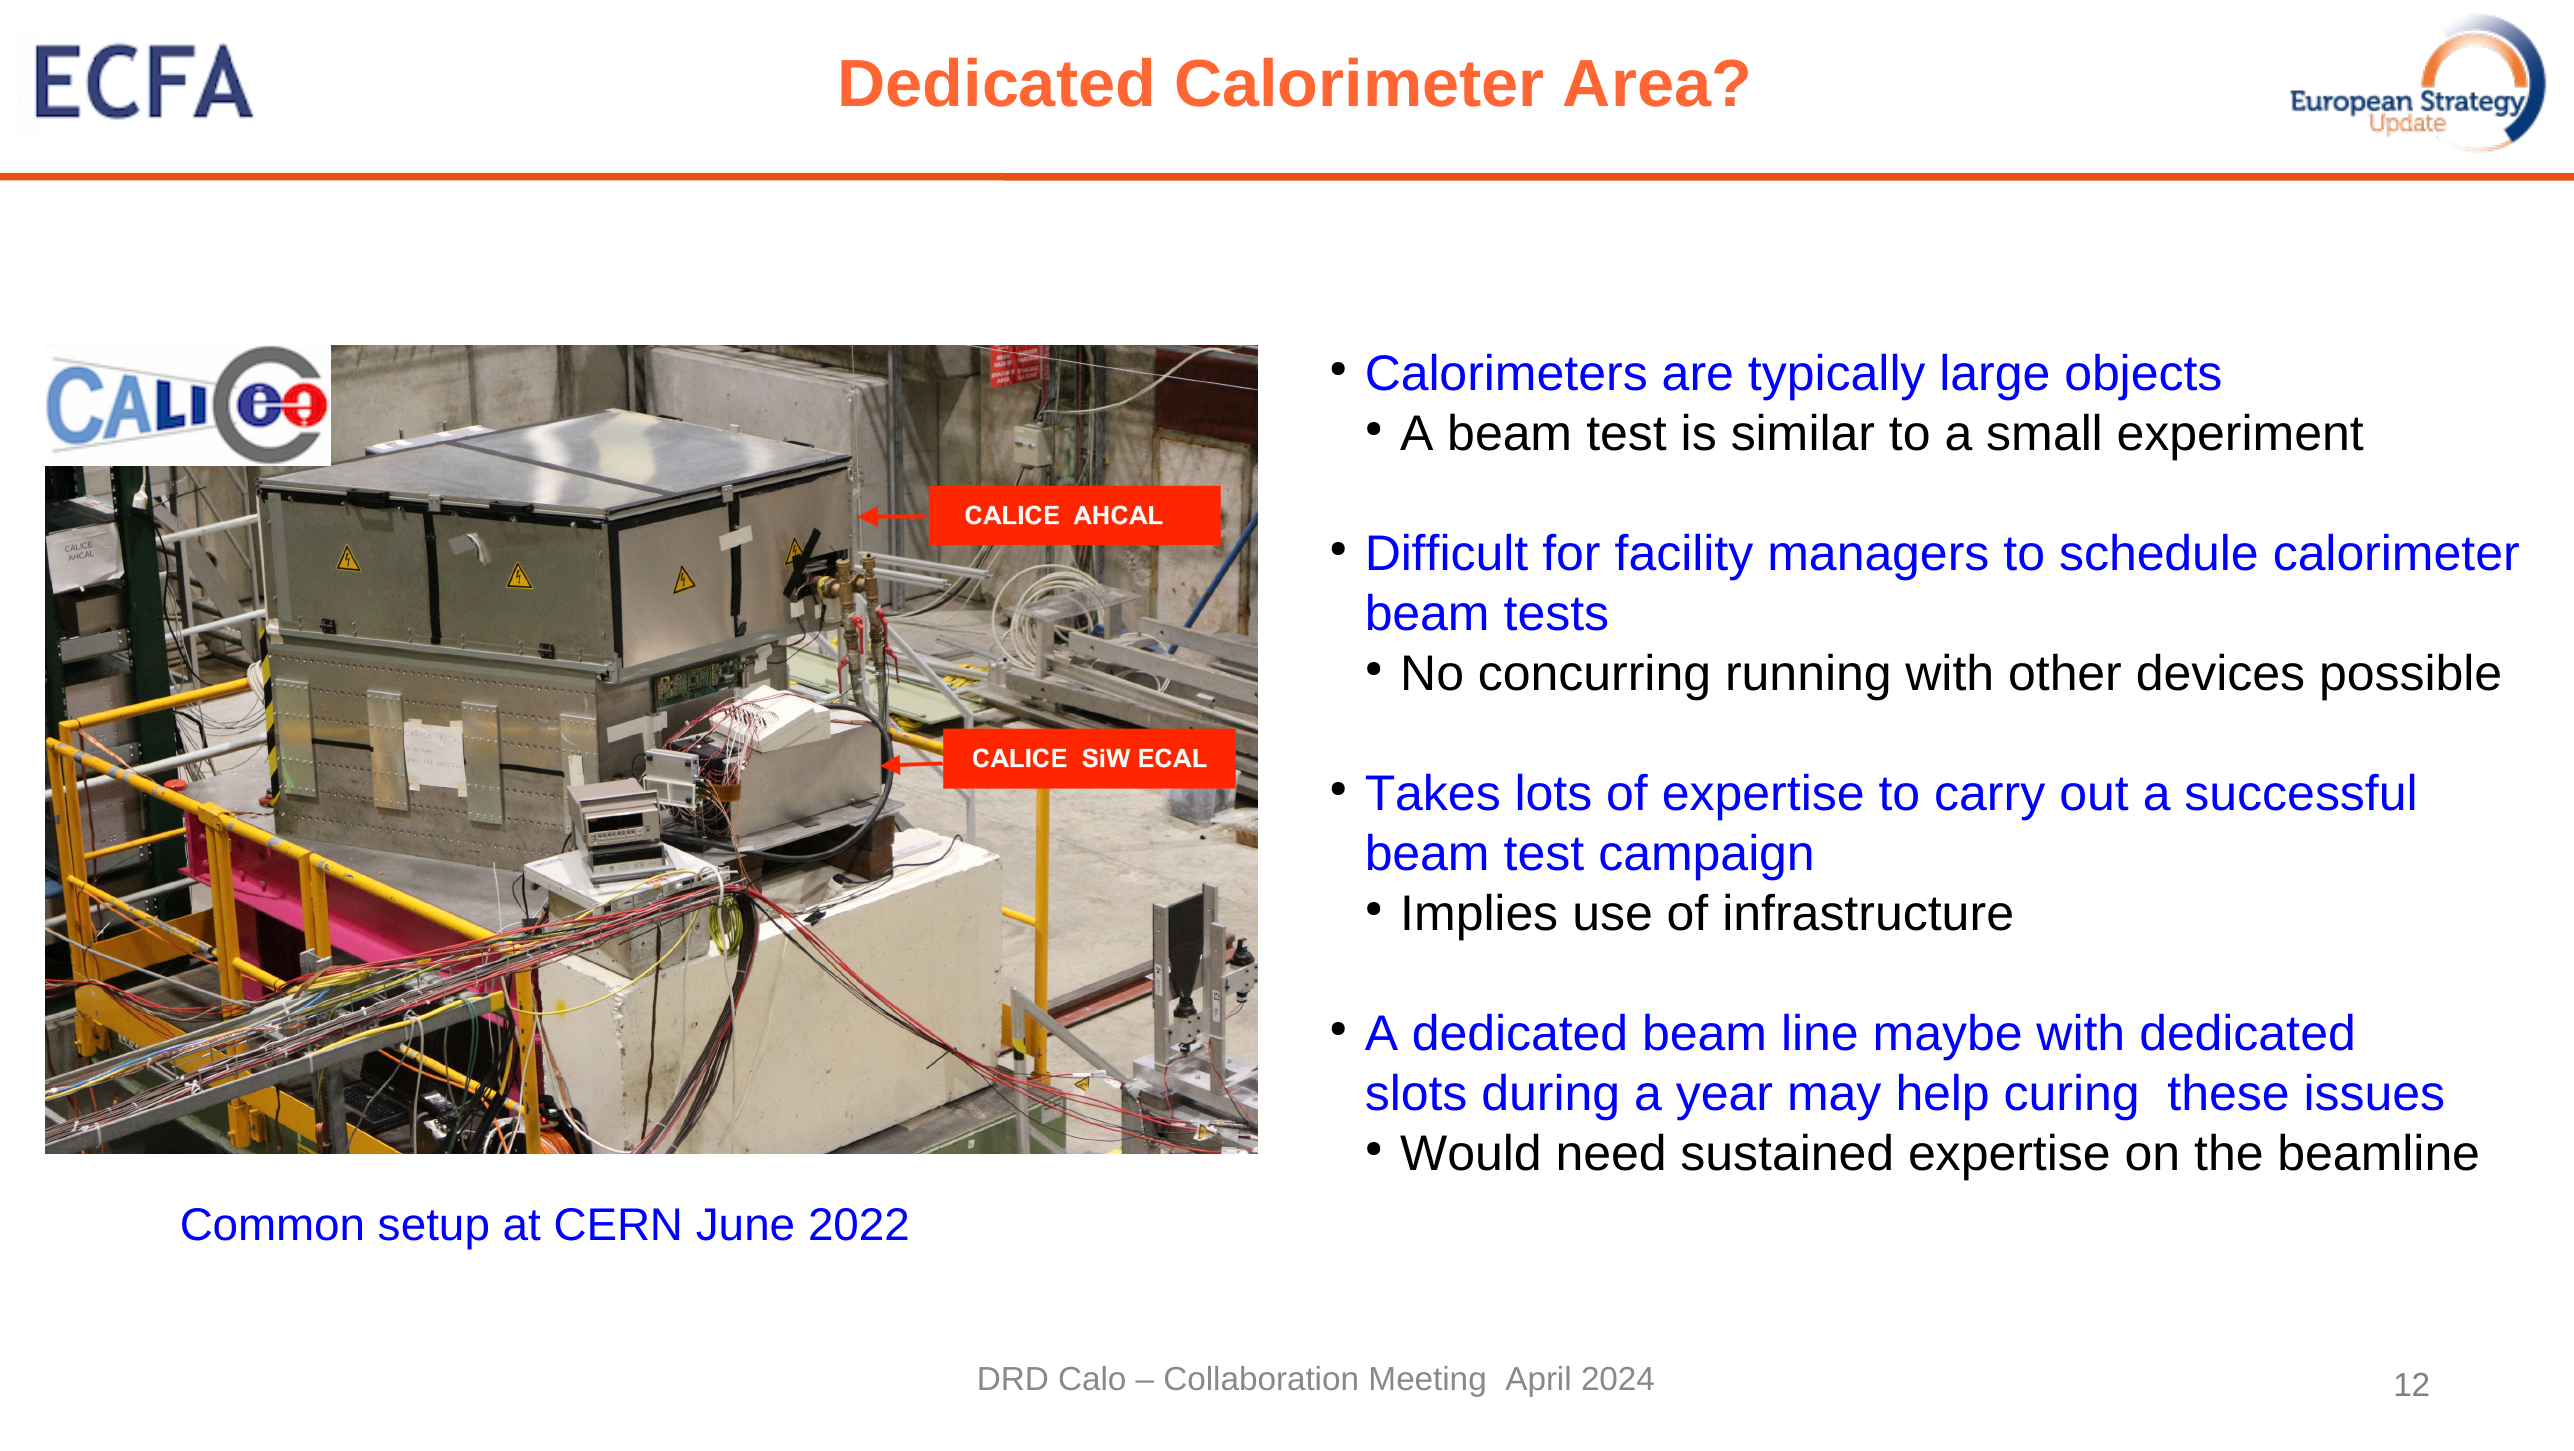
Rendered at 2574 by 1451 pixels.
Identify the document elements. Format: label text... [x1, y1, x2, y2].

title Dedicated Calorimeter Area? [222, 0, 2368, 168]
picture [18, 31, 222, 139]
picture [45, 345, 1258, 1154]
picture [2289, 0, 2548, 217]
text_box Common setup at CERN June 2022 [165, 1187, 1152, 1279]
text_box Calorimeters are typically large objects A beam test is similar to a small experiment Difficult for facility managers to schedule calorimeter beam tests No concurring running with other devices possible Takes lots of expertise to carry out a successful beam test campaign Implies use of infrastructure A dedicated beam line maybe with dedicated slots during a year may help curing these issues Would need sustained expertise on the beamline [1314, 333, 2537, 1189]
